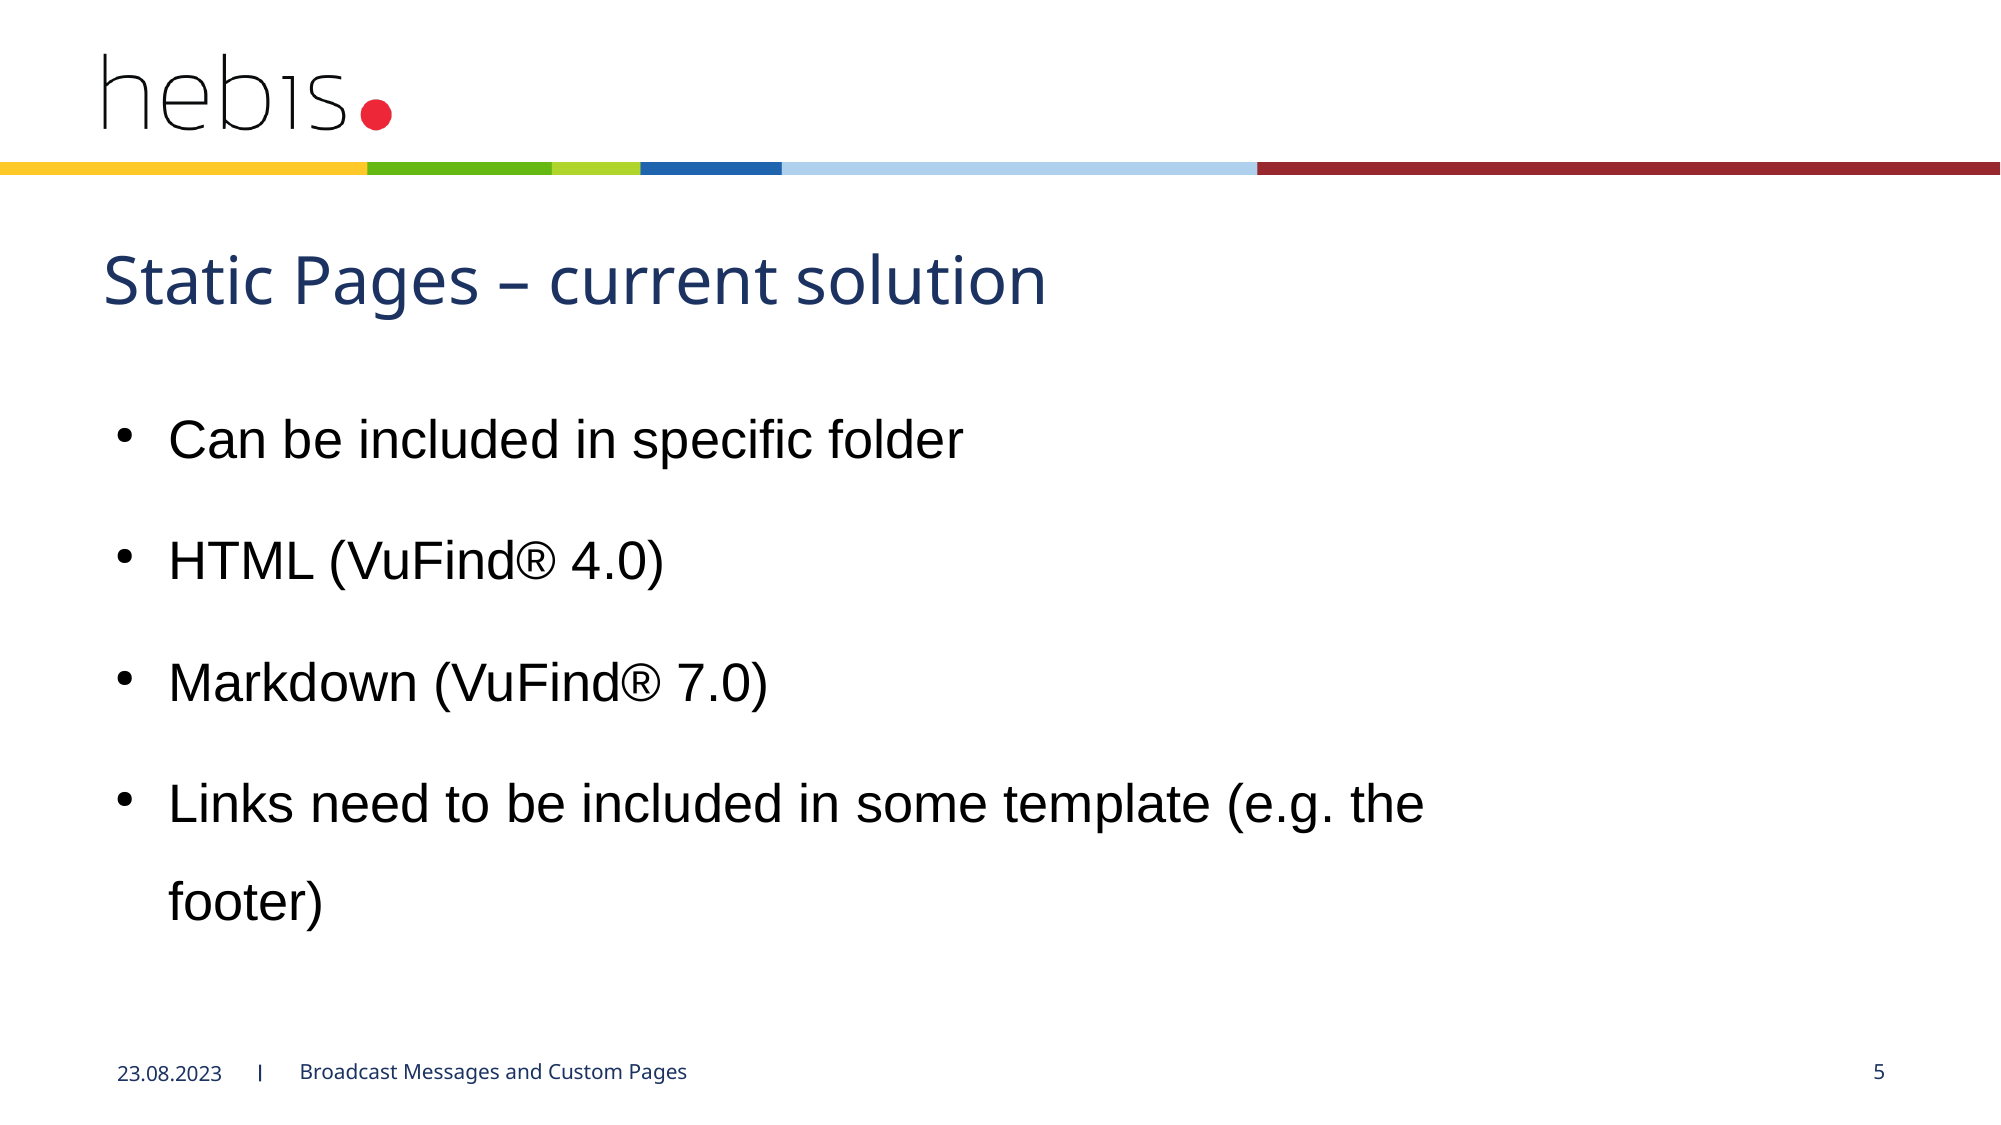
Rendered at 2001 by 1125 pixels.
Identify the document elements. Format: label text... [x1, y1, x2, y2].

slide_number 23.08.2023 [102, 1042, 271, 1103]
list Can be included in specific folder HTML (VuFind® 4.0) Markdown (VuFind® 7.0) Links need to be included in some template (e.g. the footer) [97, 371, 1586, 991]
list Static Pages – current solution [97, 242, 1581, 313]
picture [0, 0, 2001, 248]
